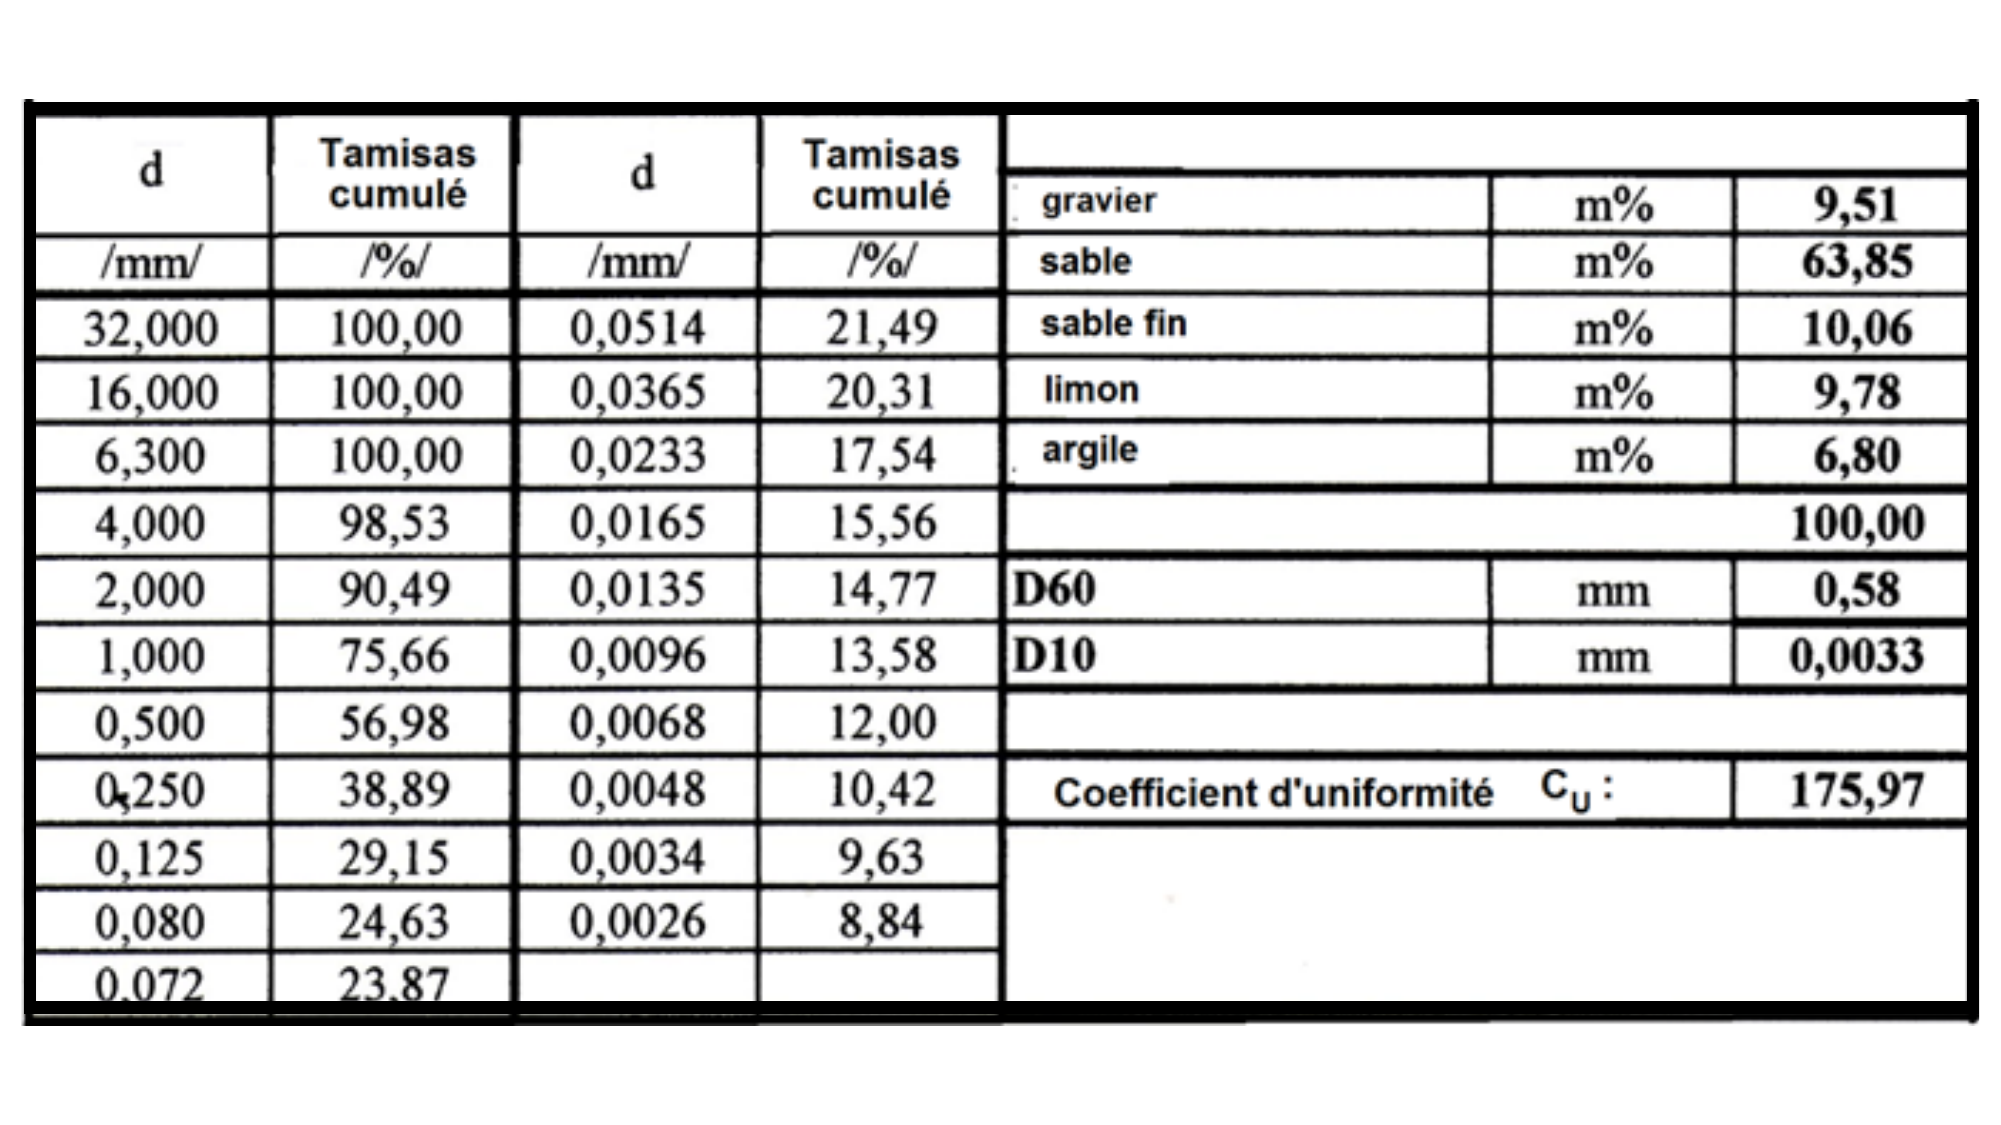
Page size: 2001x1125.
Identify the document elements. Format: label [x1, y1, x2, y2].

picture [20, 99, 1980, 1026]
